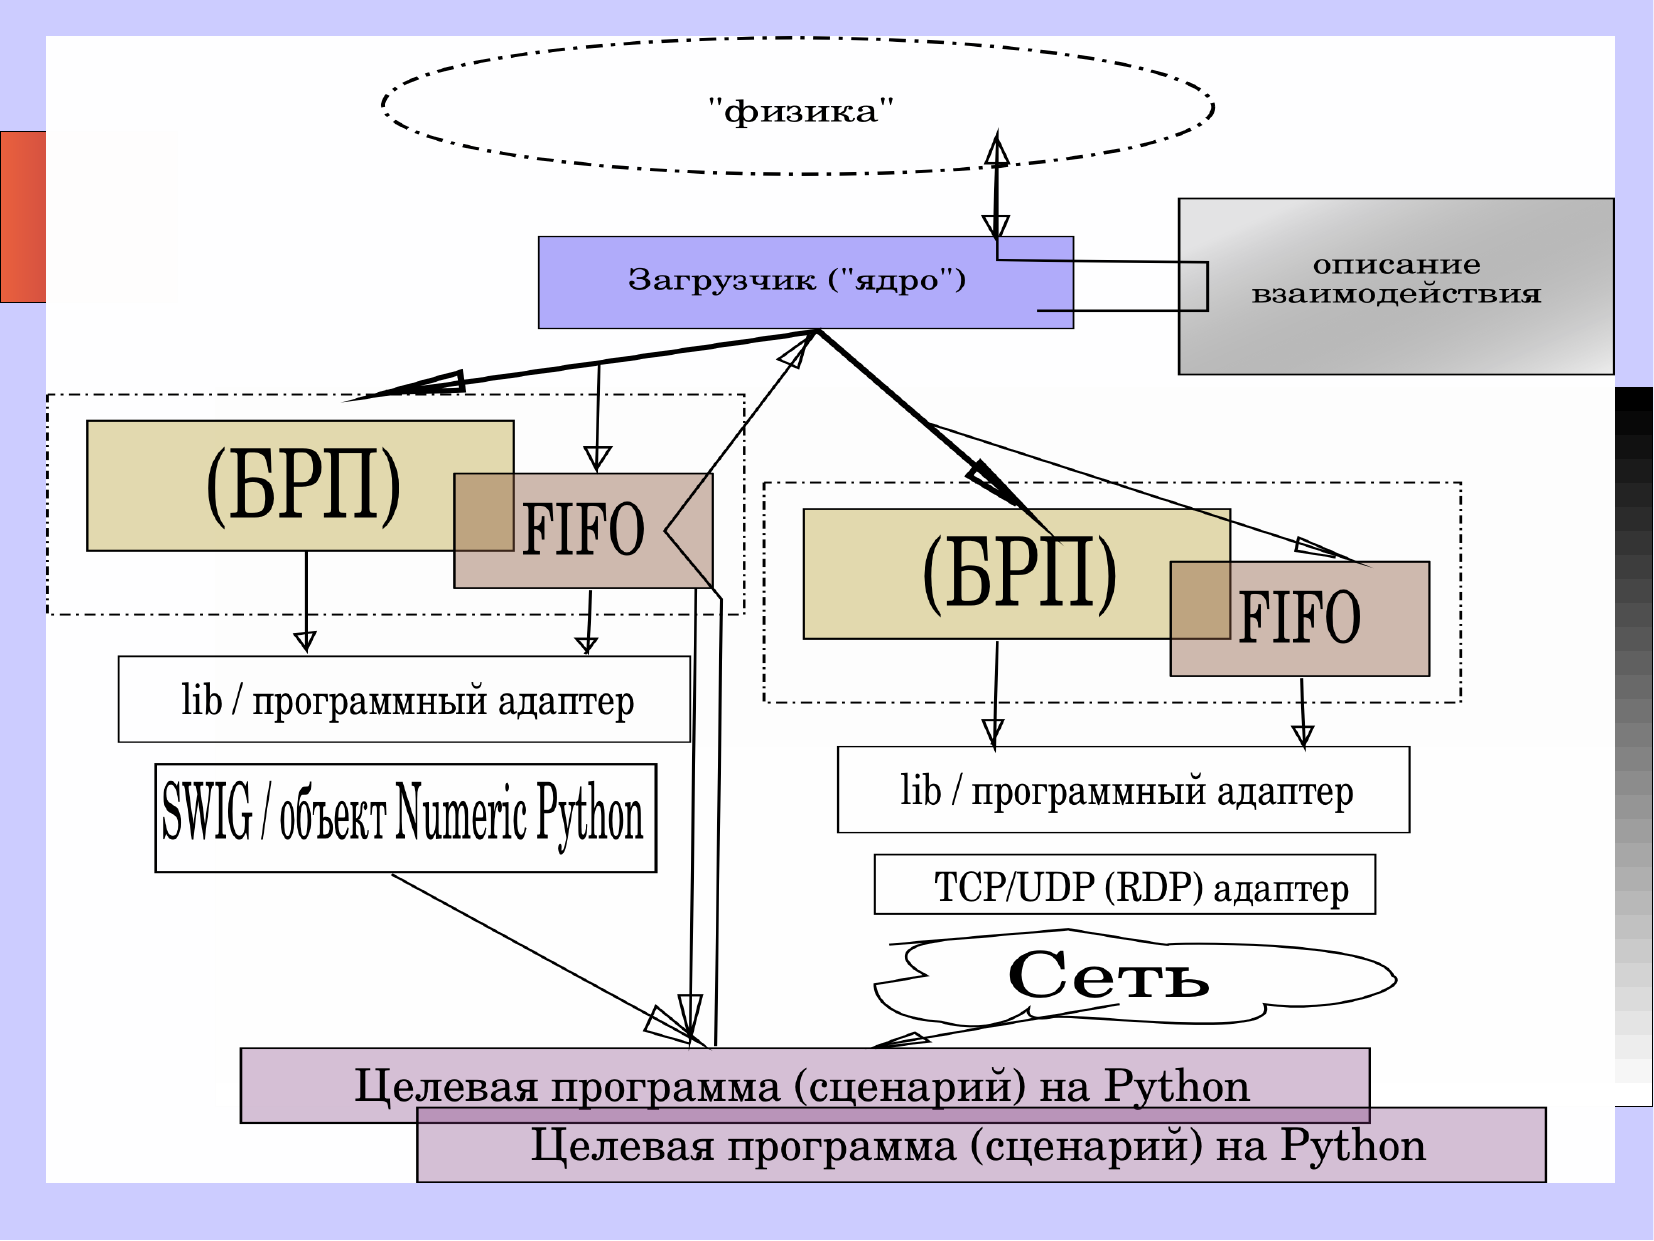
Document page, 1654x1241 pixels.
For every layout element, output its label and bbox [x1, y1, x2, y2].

picture [46, 36, 1615, 1183]
